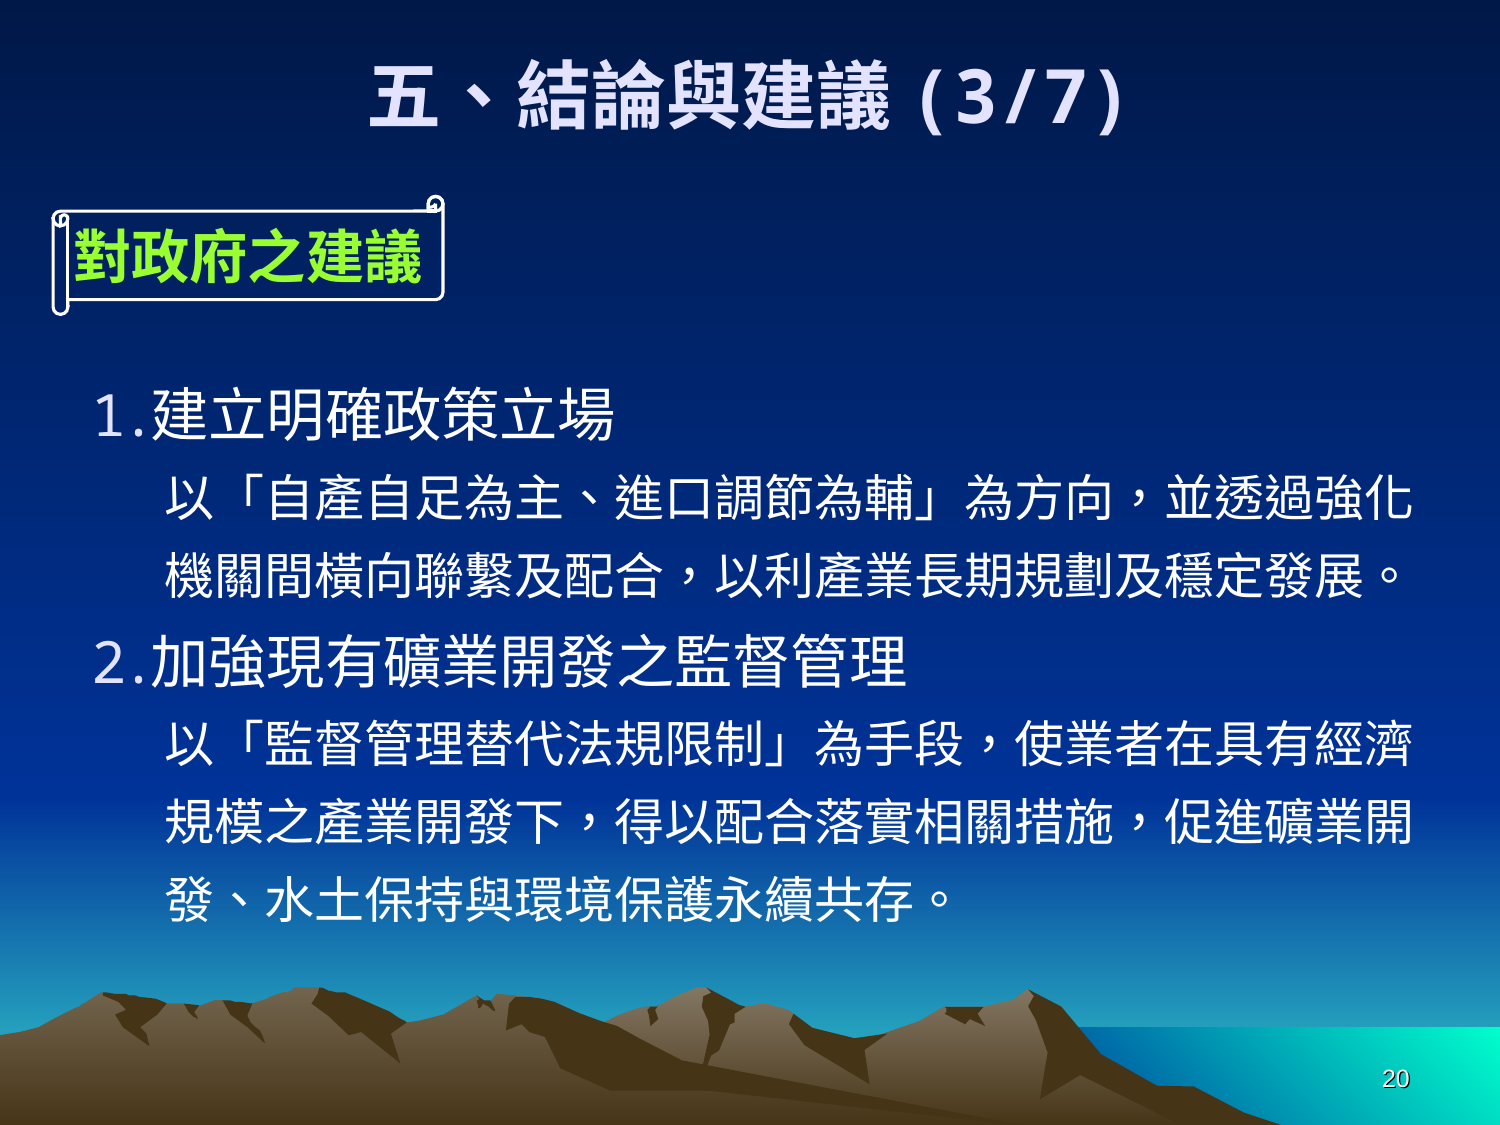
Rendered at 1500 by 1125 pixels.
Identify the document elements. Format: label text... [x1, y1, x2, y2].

list 建立明確政策立場 以「自產自足為主、進口調節為輔」為方向，並透過強化機關間橫向聯繫及配合，以利產業長期規劃及穩定發展。 加強現有礦業開發之監督管理 以「監督管理替代法規限制」為手段，使業者在具有經濟規模之產業開發下，得以配合落實相關措施，促進礦業開發、水土保持與環境保護永續共存。 [76, 349, 1425, 977]
title 五、結論與建議(3/7) [75, 37, 1426, 149]
text_box <編號> [1074, 1025, 1426, 1101]
text_box 對政府之建議 [53, 222, 68, 315]
text_box 對政府之建議 [53, 206, 443, 300]
